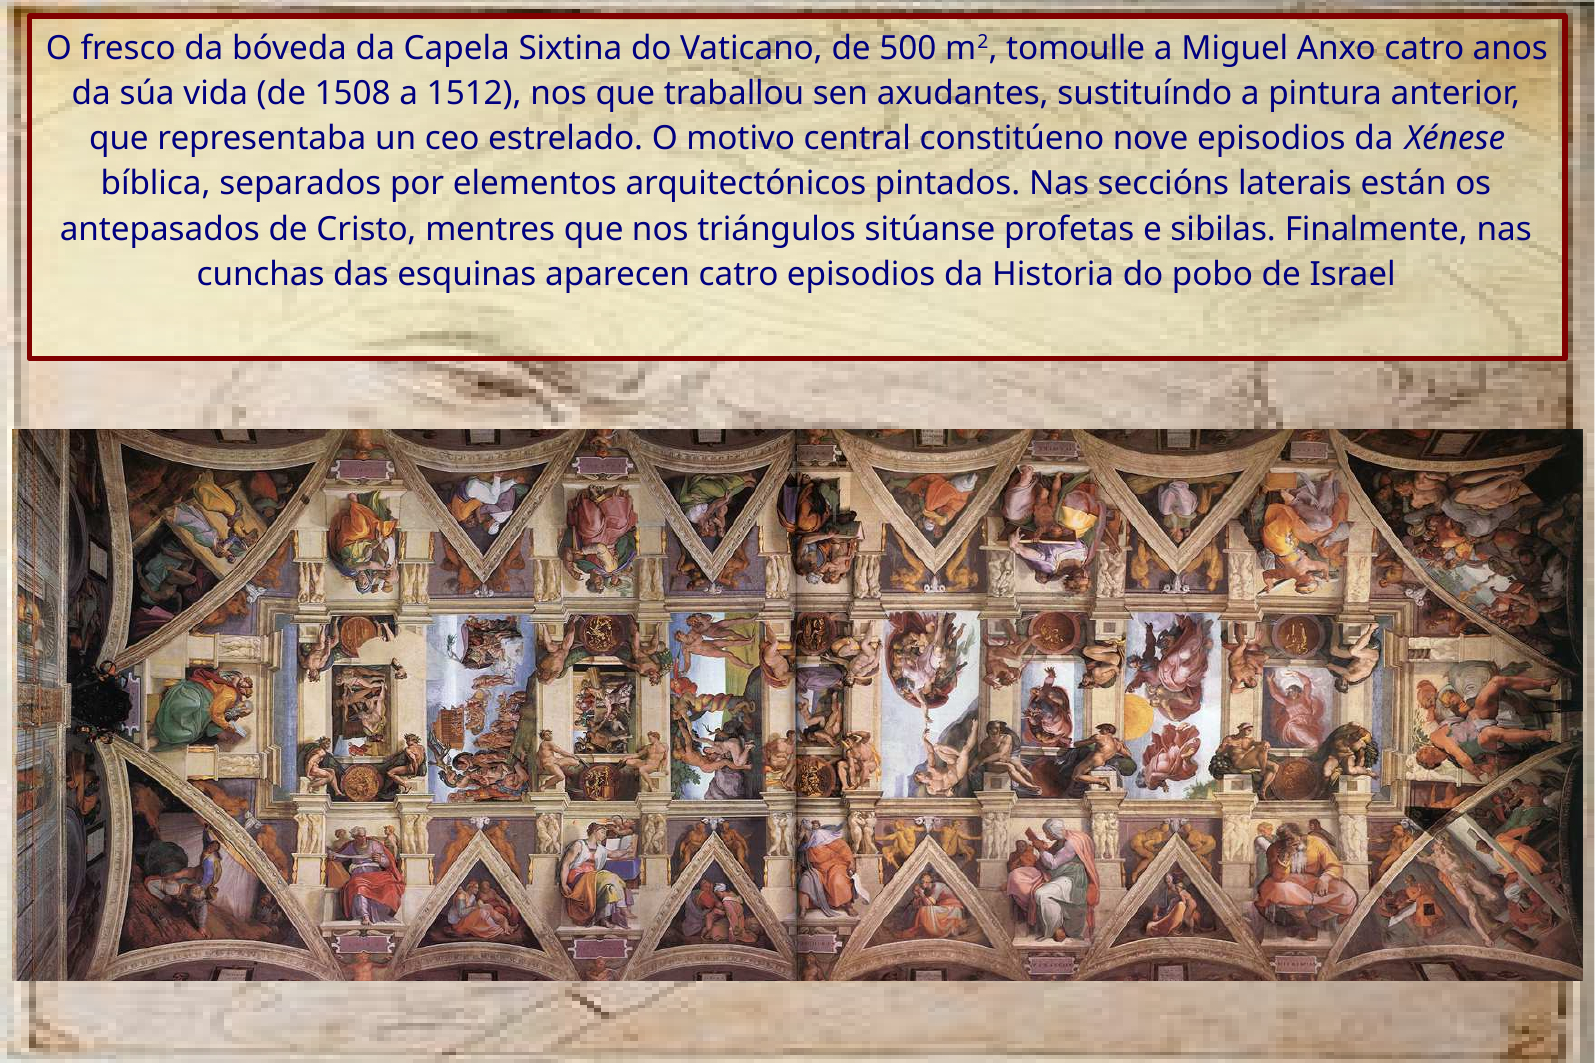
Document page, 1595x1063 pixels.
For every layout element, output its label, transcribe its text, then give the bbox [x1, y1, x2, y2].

picture [0, 0, 1595, 1063]
text_box O fresco da bóveda da Capela Sixtina do Vaticano, de 500 m2, tomoulle a Miguel Anxo catro anos da súa vida (de 1508 a 1512), nos que traballou sen axudantes, sustituíndo a pintura anterior, que representaba un ceo estrelado. O motivo central constitúeno nove episodios da Xénese bíblica, separados por elementos arquitectónicos pintados. Nas seccións laterais están os antepasados de Cristo, mentres que nos triángulos sitúanse profetas e sibilas. Finalmente, nas cunchas das esquinas aparecen catro episodios da Historia do pobo de Israel [29, 16, 1565, 359]
